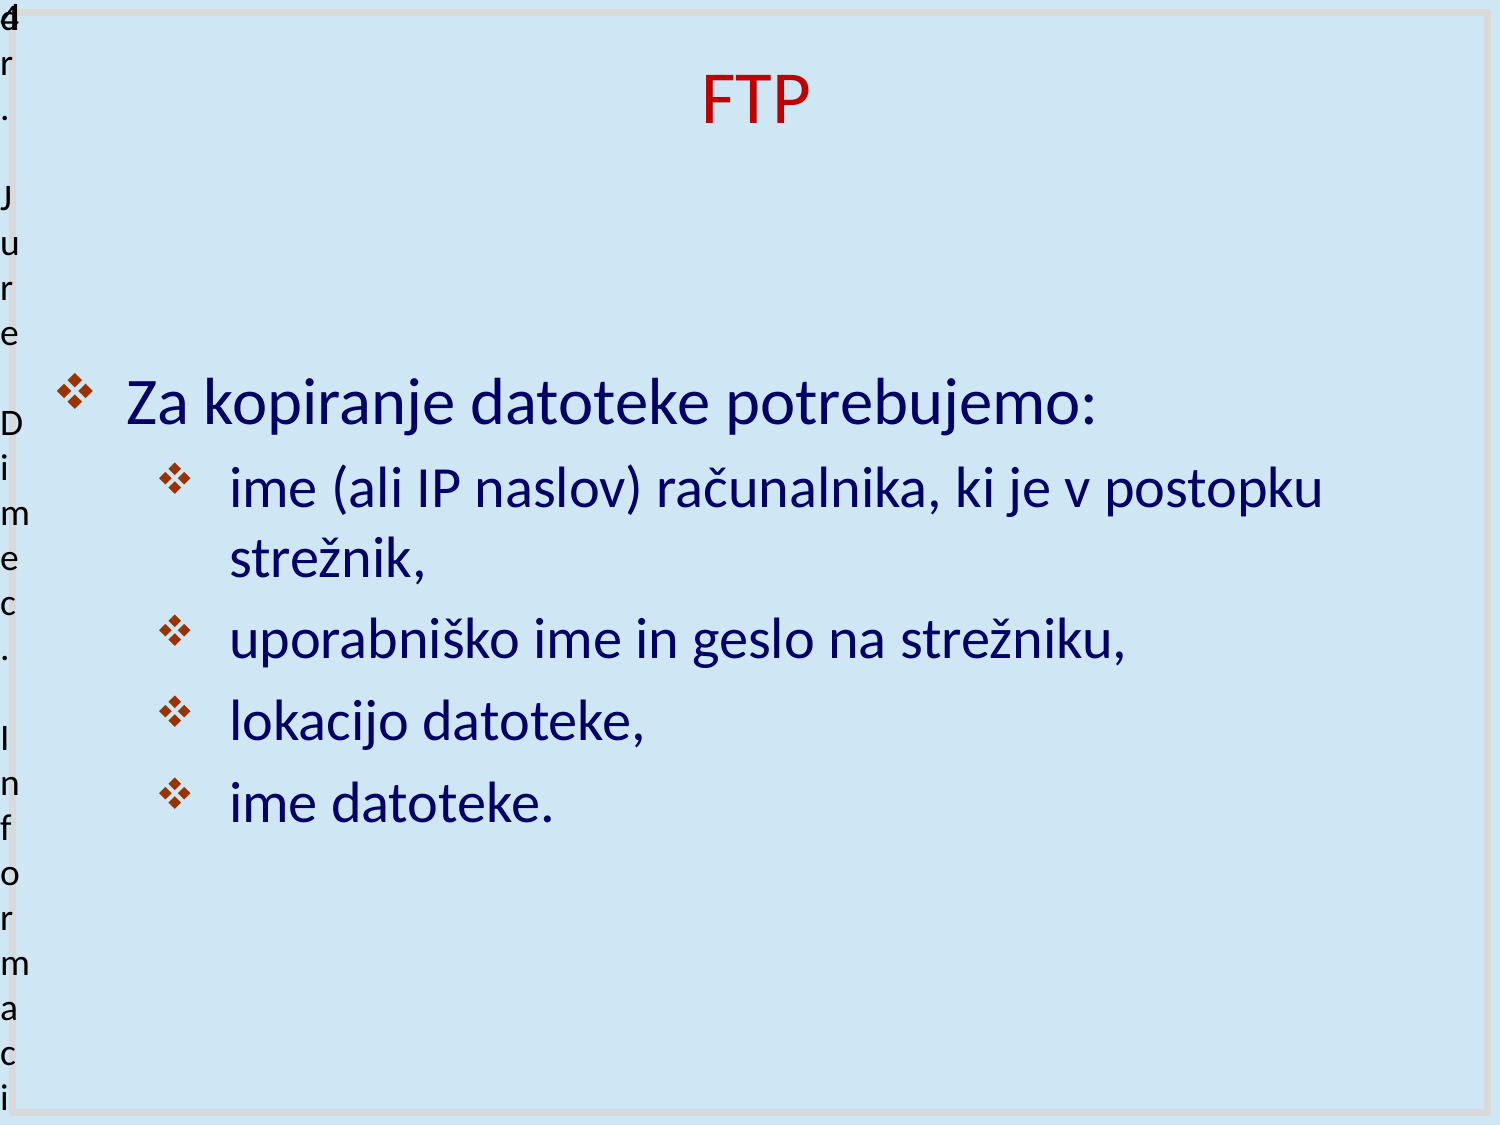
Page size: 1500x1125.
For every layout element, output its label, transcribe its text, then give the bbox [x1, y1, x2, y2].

list Za kopiranje datoteke potrebujemo: ime (ali IP naslov) računalnika, ki je v postopku strežnik, uporabniško ime in geslo na strežniku, lokacijo datoteke, ime datoteke. [37, 350, 1475, 1050]
title FTP [37, 37, 1475, 150]
